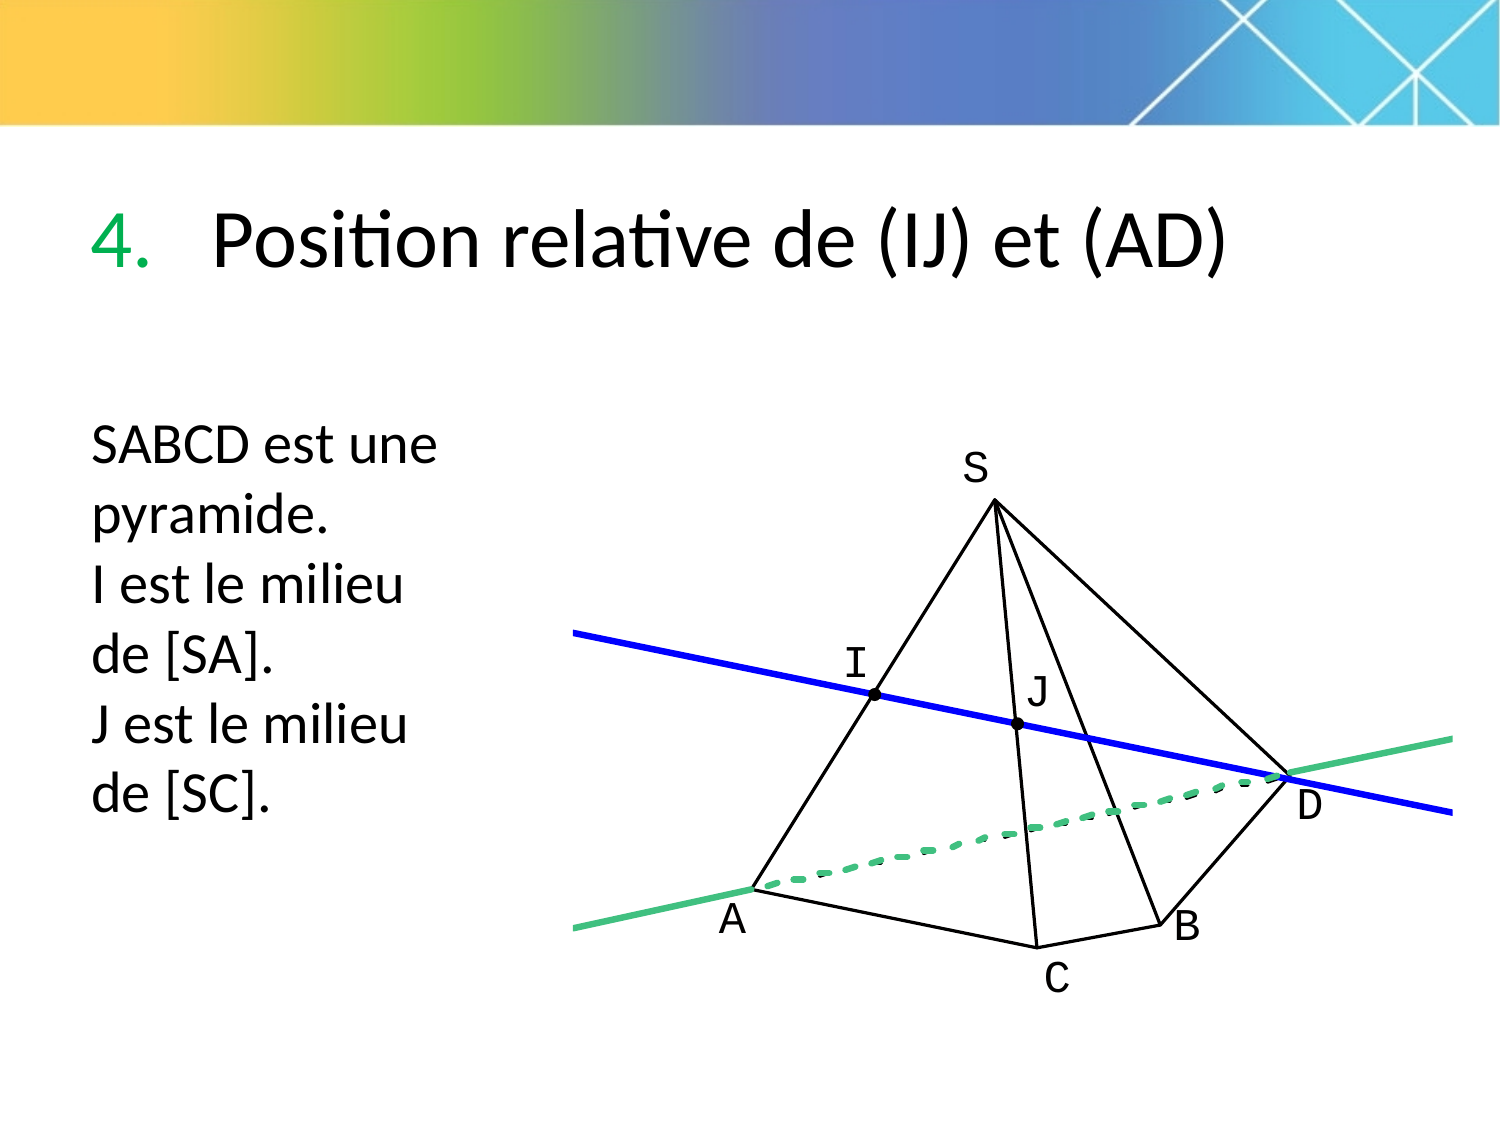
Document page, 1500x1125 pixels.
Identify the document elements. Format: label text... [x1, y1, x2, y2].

text_box SABCD est une pyramide. I est le milieu de [SA]. J est le milieu de [SC]. [76, 397, 514, 833]
picture [572, 408, 1453, 1046]
title Position relative de (IJ) et (AD) [75, 163, 1426, 305]
picture [0, 0, 1500, 127]
